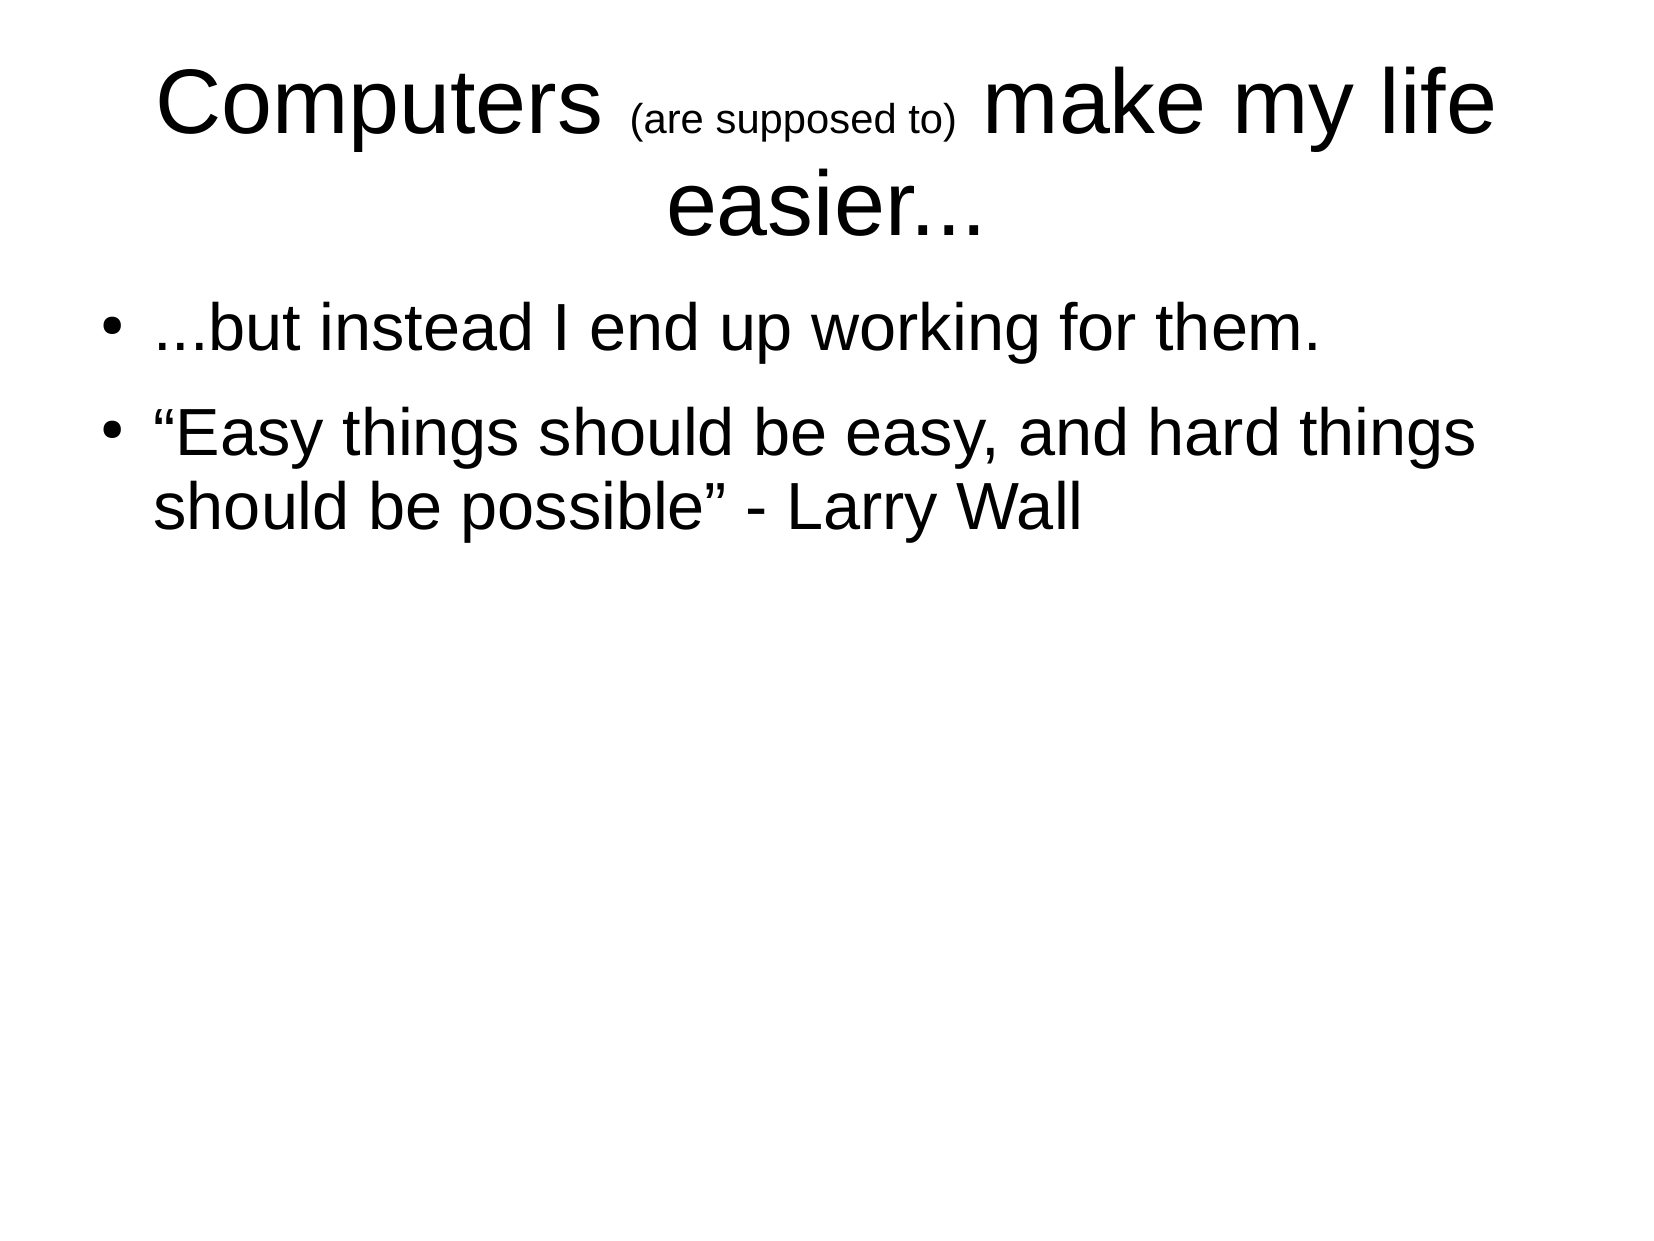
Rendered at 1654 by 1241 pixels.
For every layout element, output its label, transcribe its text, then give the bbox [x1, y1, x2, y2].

list ...but instead I end up working for them. “Easy things should be easy, and hard things should be possible” - Larry Wall [82, 290, 1571, 1010]
title Computers (are supposed to) make my life easier... [82, 49, 1571, 257]
